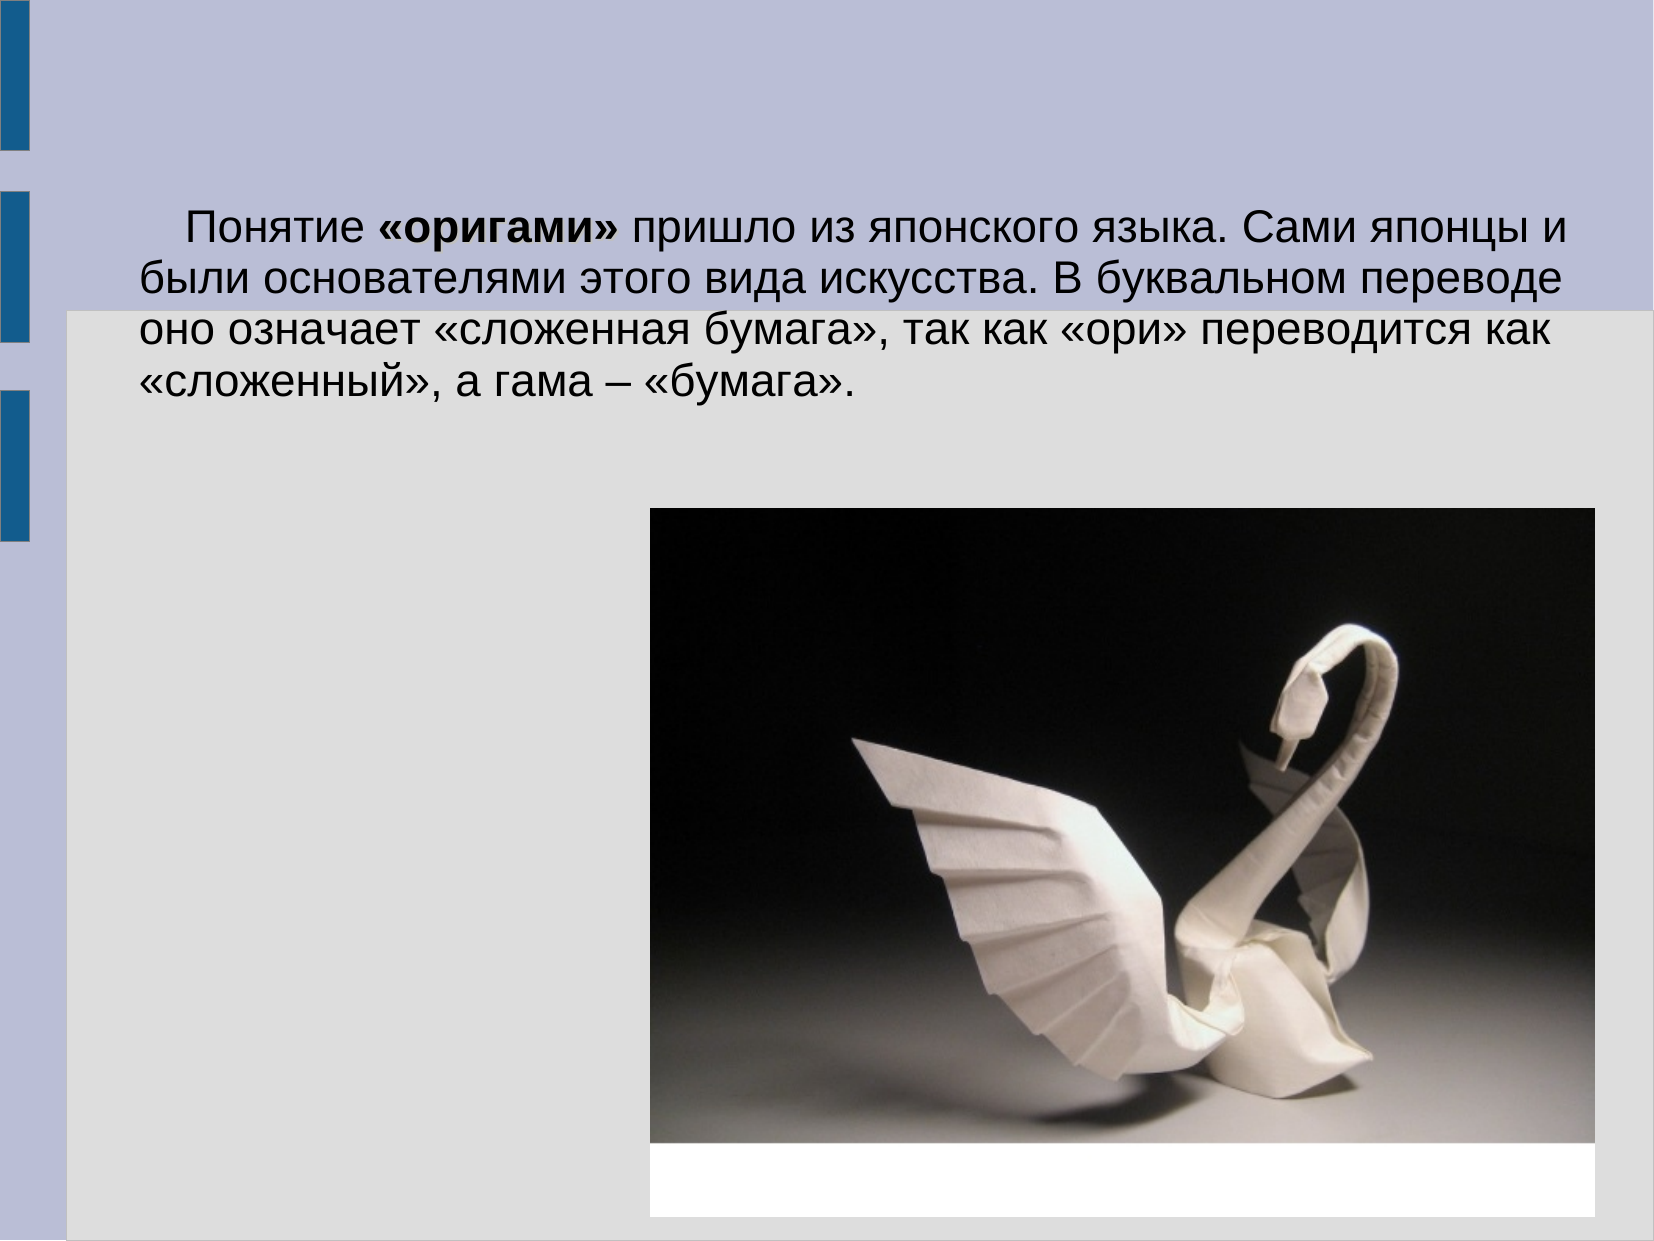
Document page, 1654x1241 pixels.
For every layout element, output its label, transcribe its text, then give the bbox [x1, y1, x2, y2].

list Понятие «оригами» пришло из японского языка. Сами японцы и были основателями этого вида искусства. В буквальном переводе оно означает «сложенная бумага», так как «ори» переводится как «сложенный», а гама – «бумага». [82, 200, 1571, 1020]
picture [650, 508, 1595, 1217]
